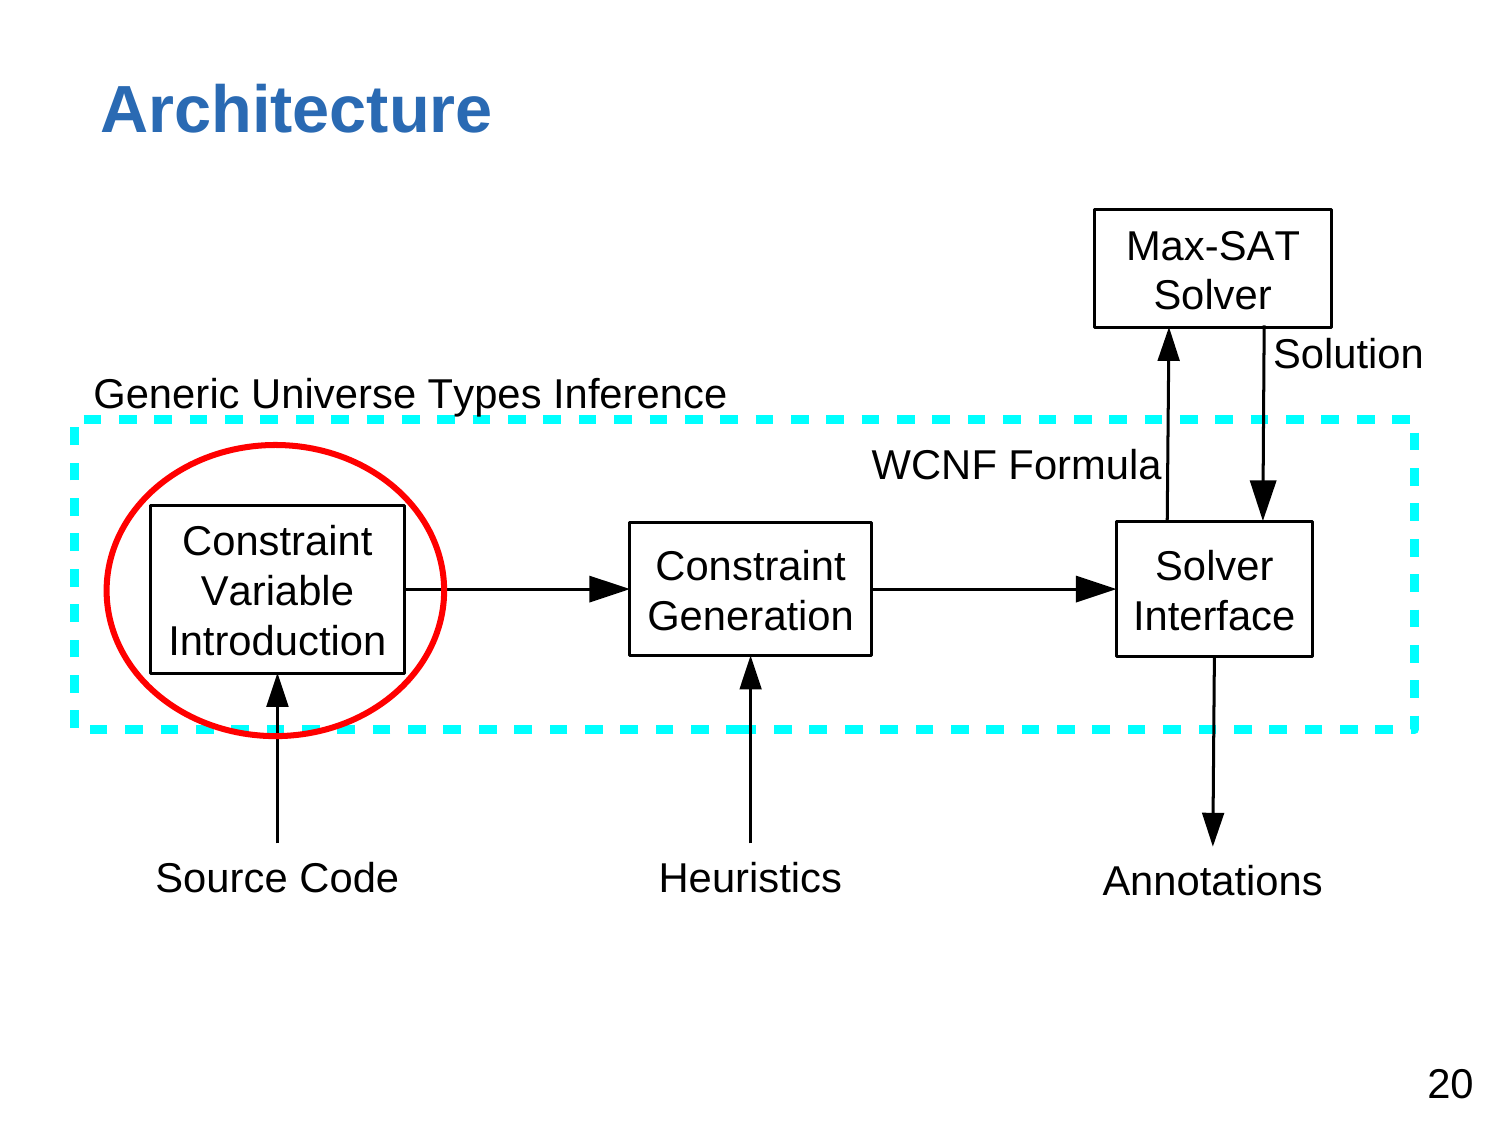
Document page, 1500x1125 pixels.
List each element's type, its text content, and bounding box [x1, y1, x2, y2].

text_box Heuristics [643, 843, 858, 909]
text_box Annotations [1087, 846, 1338, 912]
text_box Generic Universe Types Inference [110, 449, 441, 730]
title Architecture [85, 63, 1407, 155]
text_box Max-SAT Solver [1094, 209, 1332, 328]
text_box Solution [1215, 319, 1439, 385]
text_box Generic Universe Types Inference [74, 419, 1415, 730]
text_box Source Code [140, 843, 415, 909]
